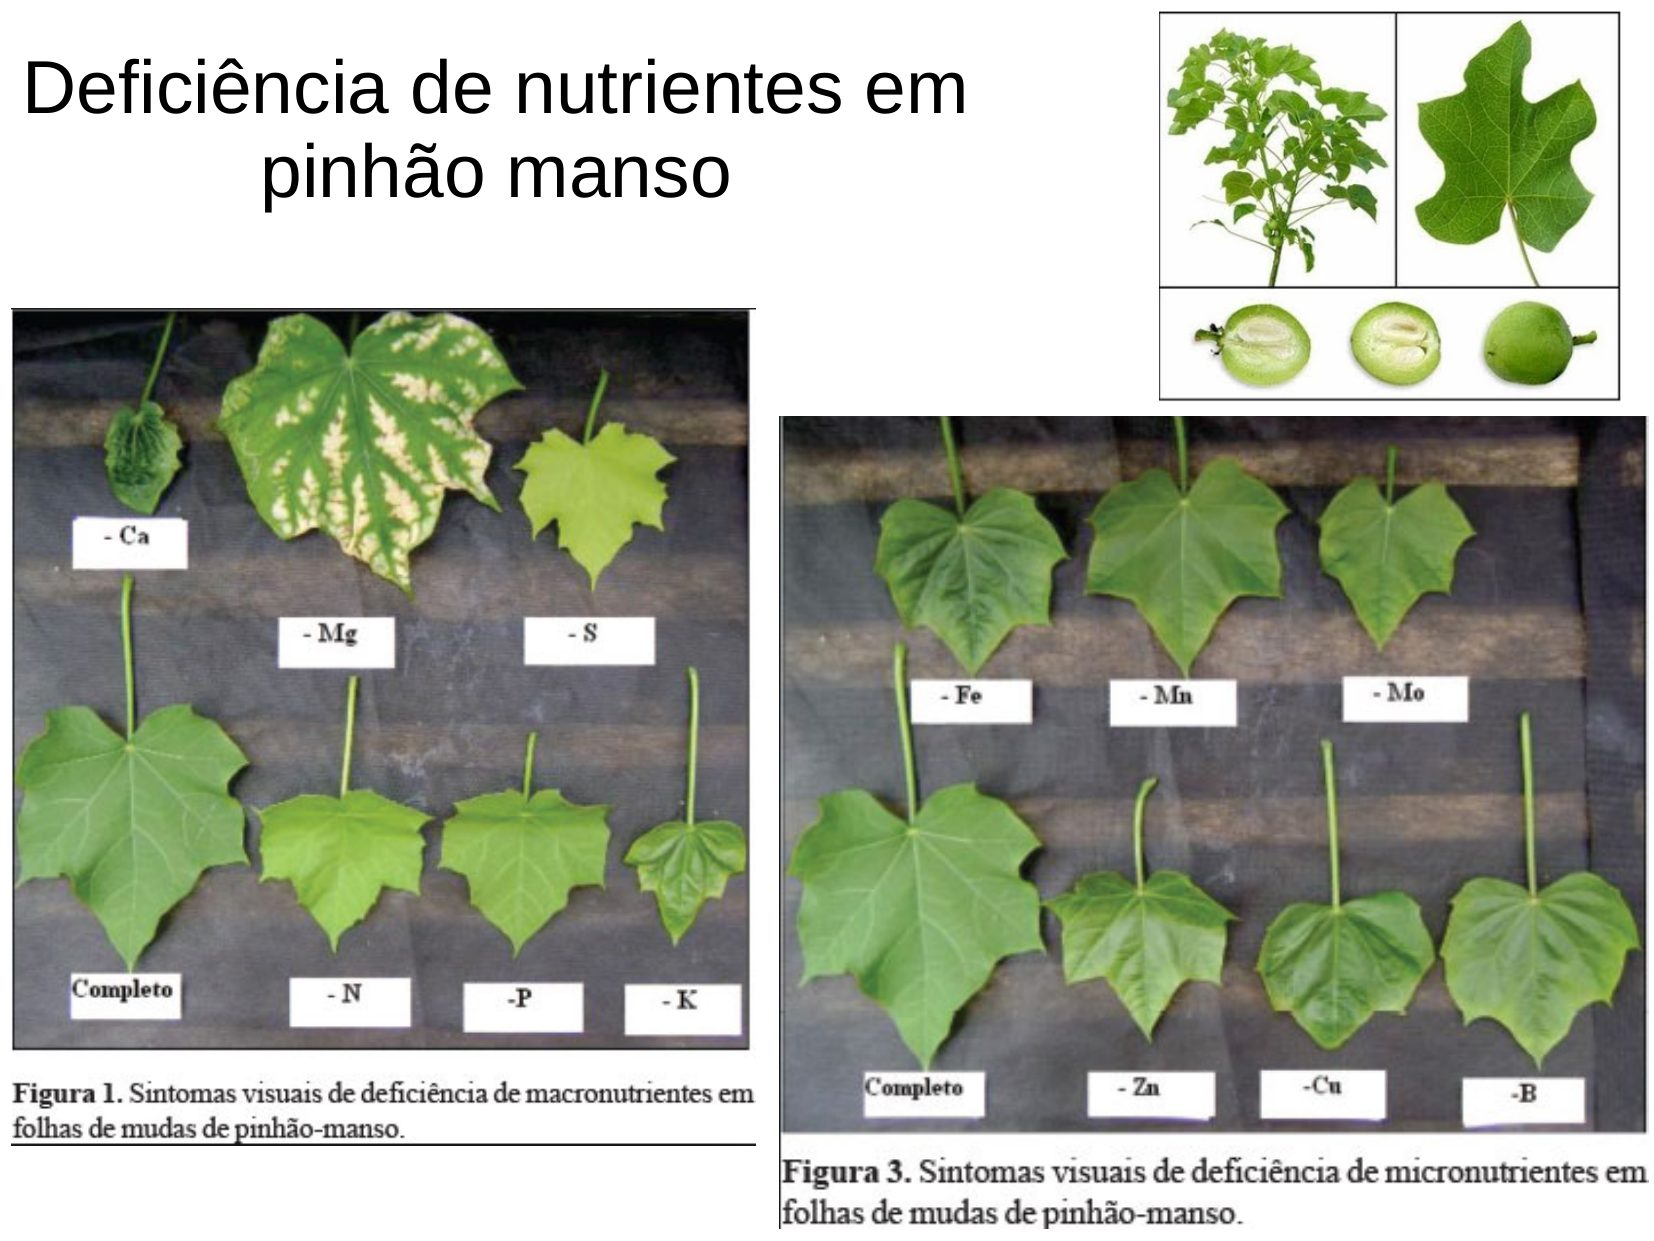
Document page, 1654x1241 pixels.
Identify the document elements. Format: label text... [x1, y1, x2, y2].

picture [779, 416, 1649, 1229]
picture [1159, 11, 1621, 402]
picture [11, 308, 756, 1146]
title Deficiência de nutrientes em pinhão manso [0, 11, 993, 249]
